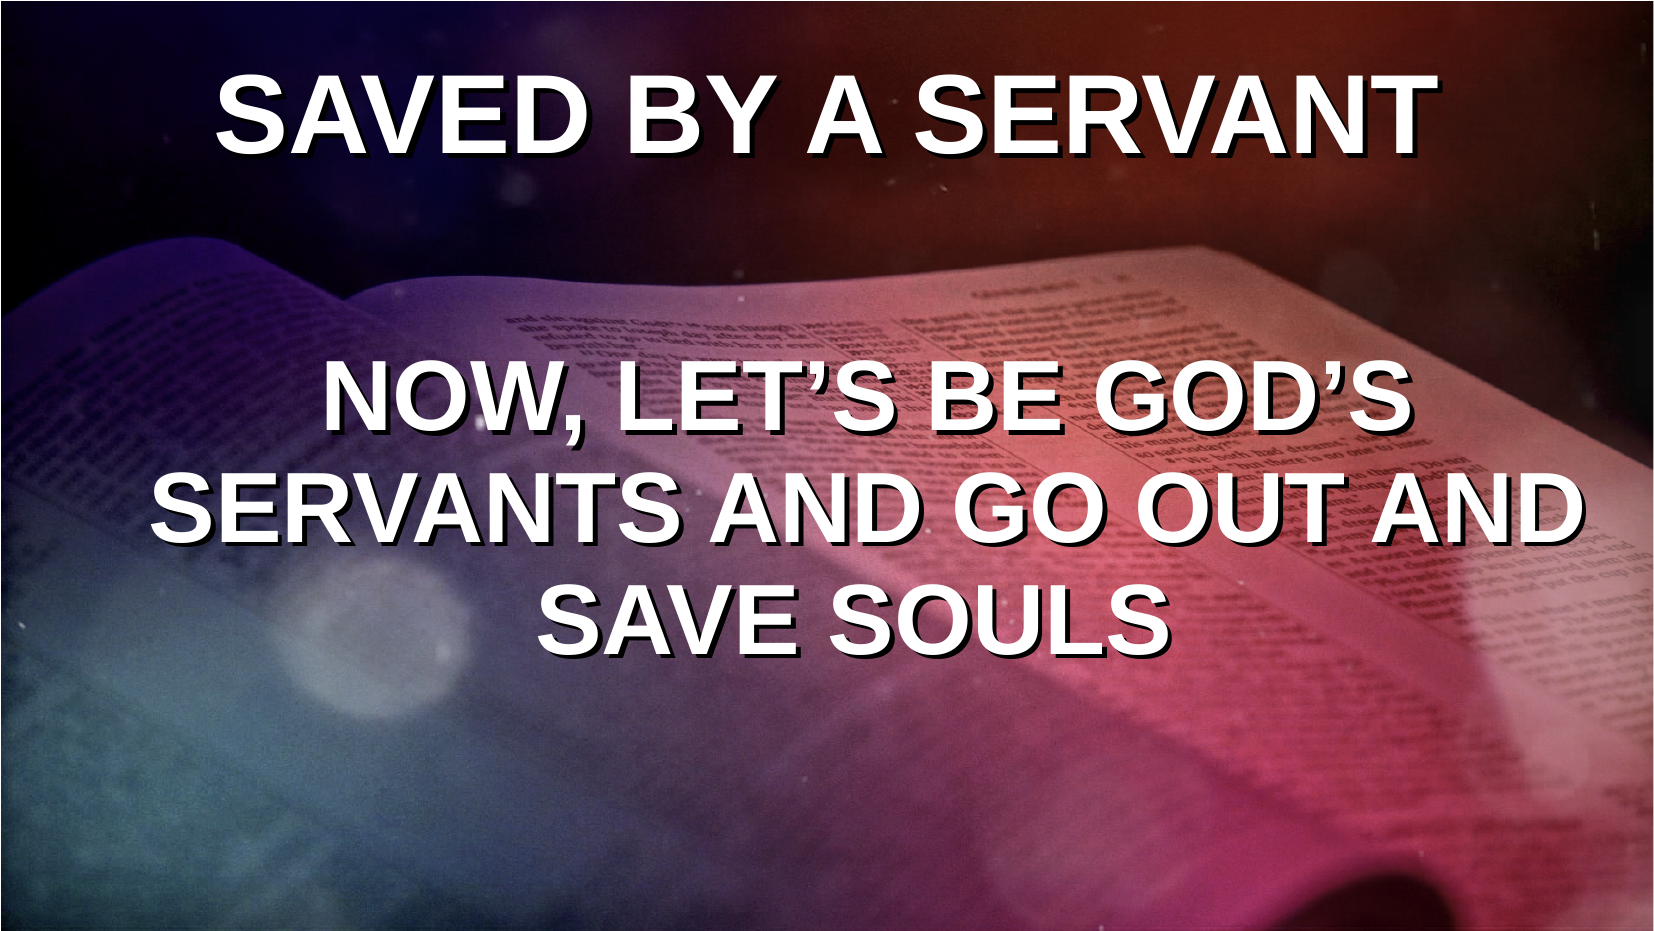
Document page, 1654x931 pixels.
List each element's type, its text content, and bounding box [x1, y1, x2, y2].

title SAVED BY A SERVANT [82, 37, 1571, 193]
list NOW, LET’S BE GOD’S SERVANTS AND GO OUT AND SAVE SOULS [30, 217, 1636, 916]
picture [1, 1, 1654, 931]
